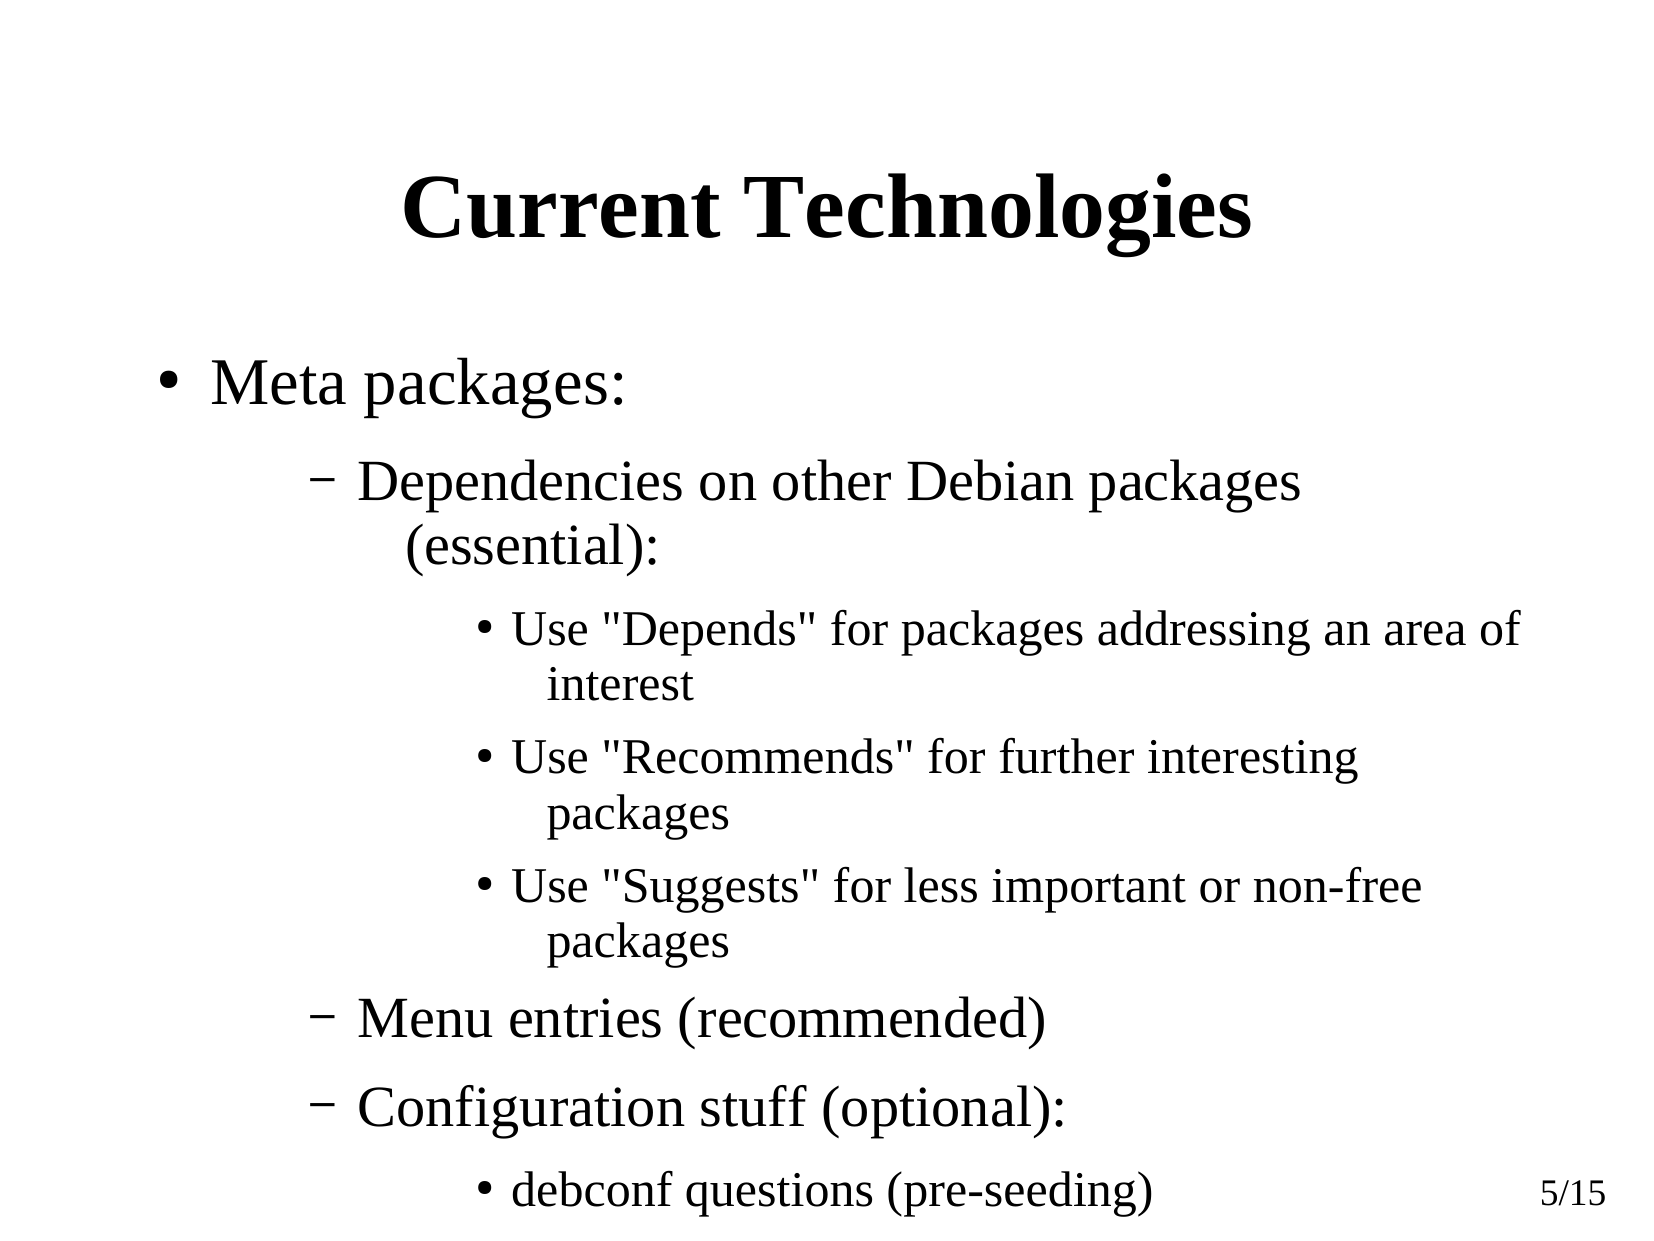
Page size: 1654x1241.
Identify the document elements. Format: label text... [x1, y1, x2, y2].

title Current Technologies [121, 102, 1534, 311]
list Meta packages: Dependencies on other Debian packages (essential): Use "Depends" for packages addressing an area of interest Use "Recommends" for further interesting packages Use "Suggests" for less important or non-free packages Menu entries (recommended) Configuration stuff (optional): debconf questions (pre-seeding) cfengine scripts Special meta package: <cdd>-common [121, 344, 1534, 1147]
